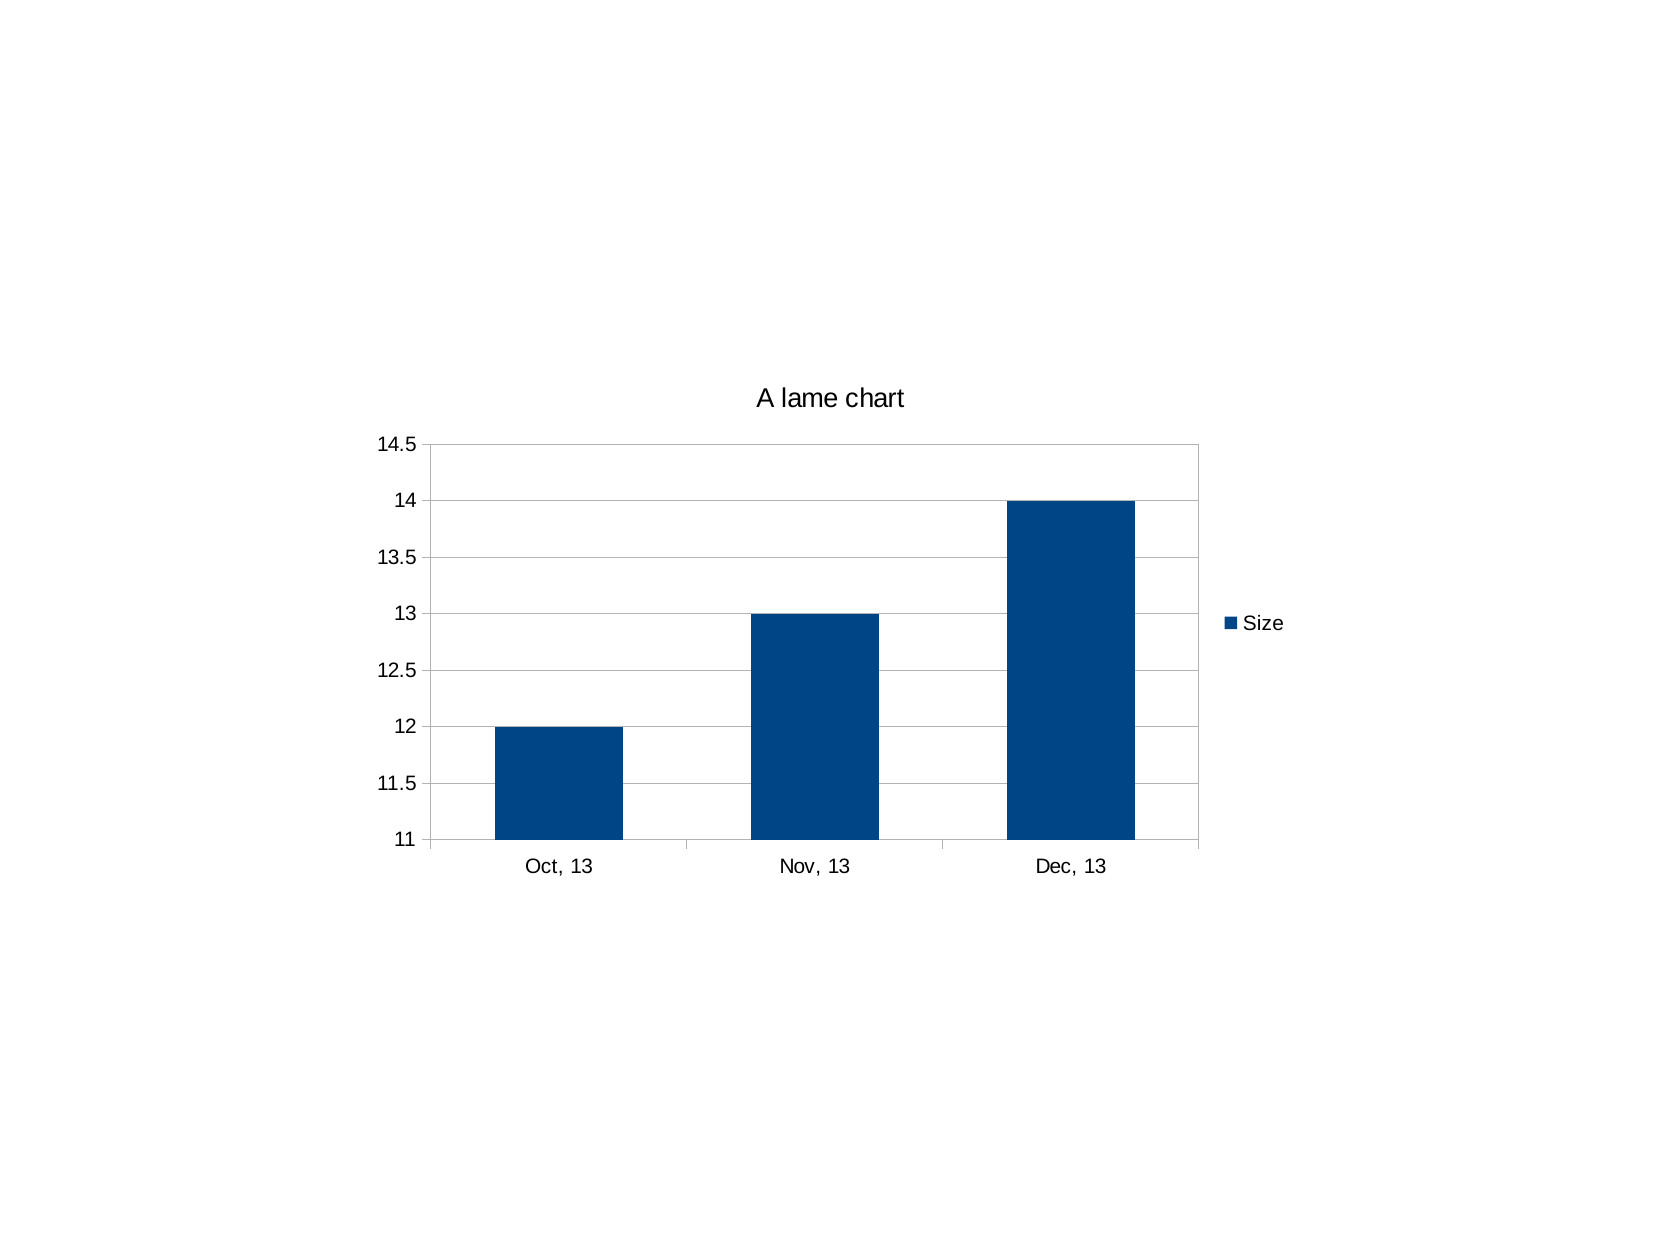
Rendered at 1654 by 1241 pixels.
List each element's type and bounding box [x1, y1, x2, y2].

chart [358, 357, 1303, 889]
